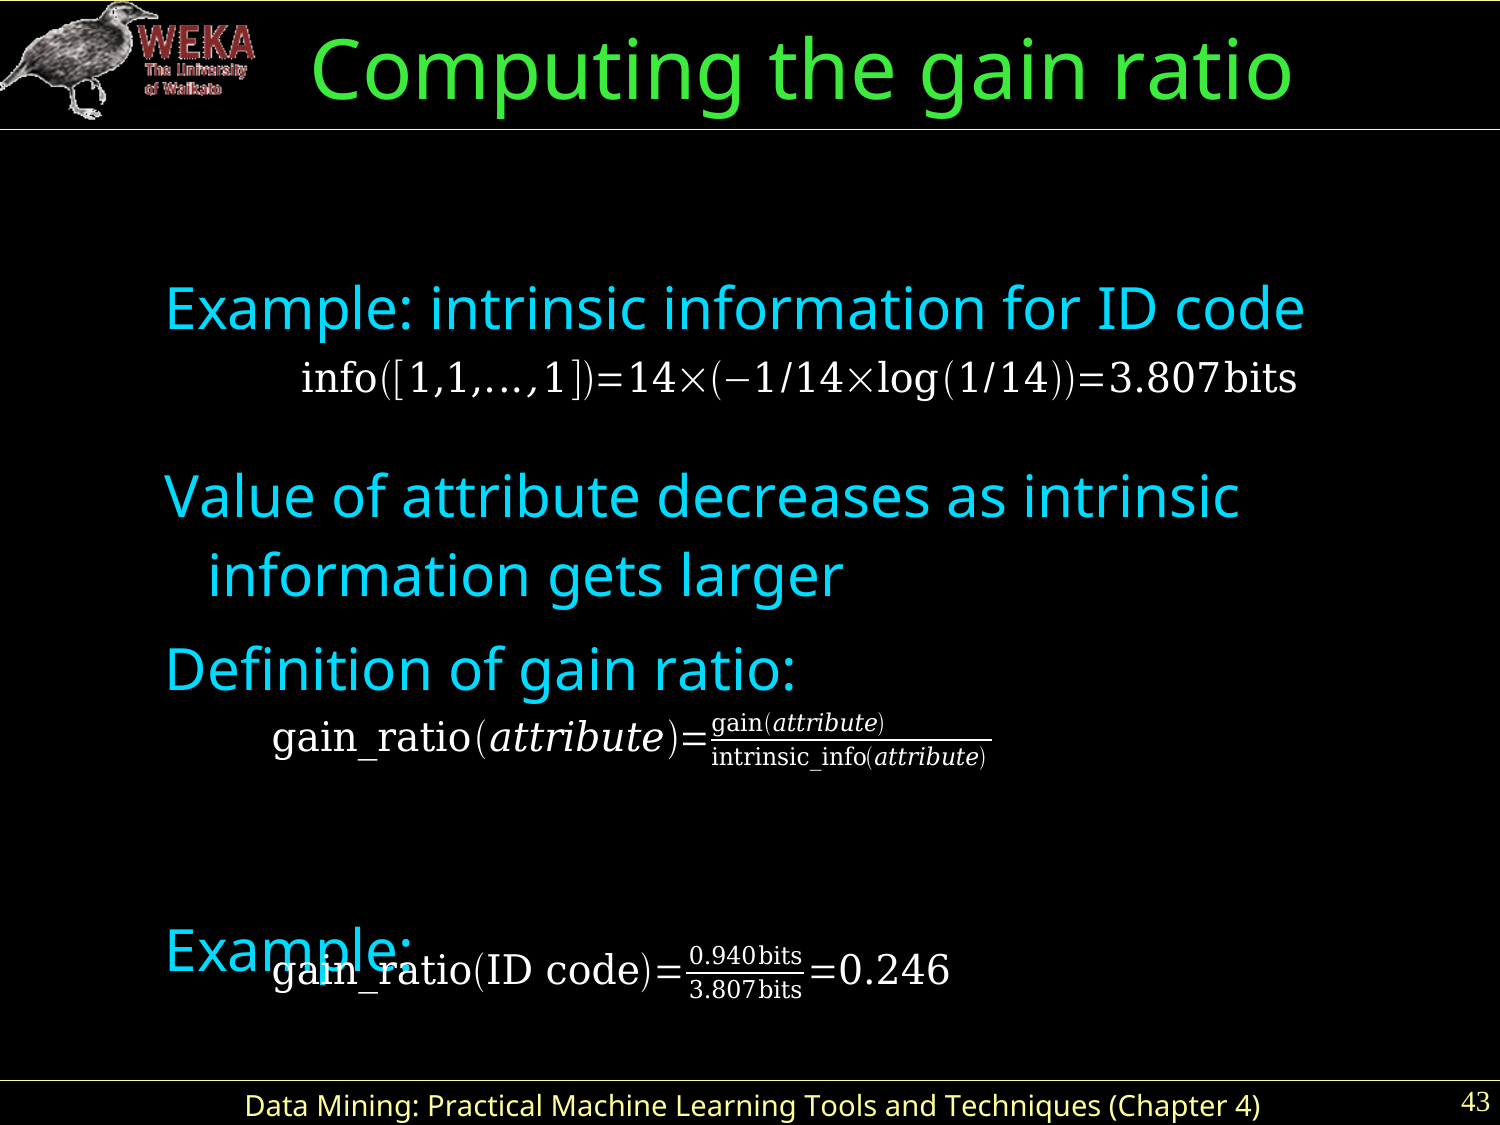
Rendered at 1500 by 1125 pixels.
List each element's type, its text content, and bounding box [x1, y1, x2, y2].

chart [265, 941, 956, 1004]
title Computing the gain ratio [295, 0, 1500, 148]
picture [0, 1, 266, 129]
chart [295, 354, 1303, 403]
text_box Example: intrinsic information for ID code Value of attribute decreases as intrinsic information gets larger Definition of gain ratio: Example: [149, 260, 1388, 936]
chart [265, 708, 999, 772]
